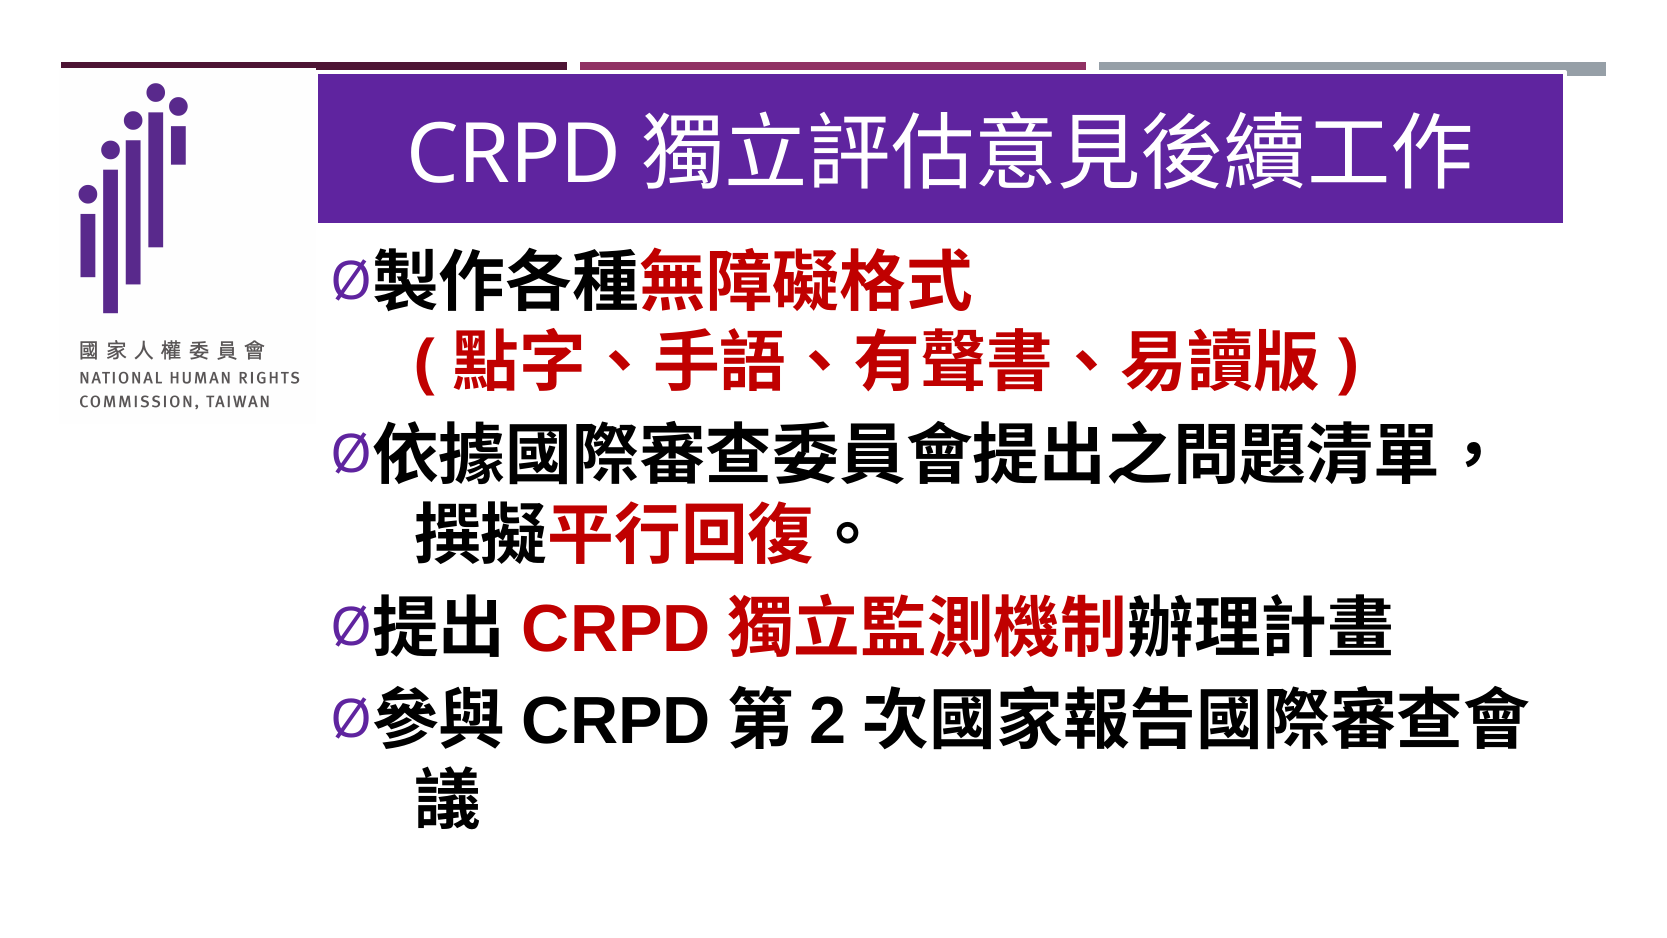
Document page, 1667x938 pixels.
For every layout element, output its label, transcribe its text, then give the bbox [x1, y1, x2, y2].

title CRPD獨立評估意見後續工作 [316, 71, 1565, 226]
picture [59, 68, 316, 424]
list 製作各種無障礙格式 (點字、手語、有聲書、易讀版) 依據國際審查委員會提出之問題清單， 撰擬平行回復。 提出CRPD獨立監測機制辦理計畫 參與CRPD第2次國家報告國際審查會議 [315, 228, 1565, 848]
